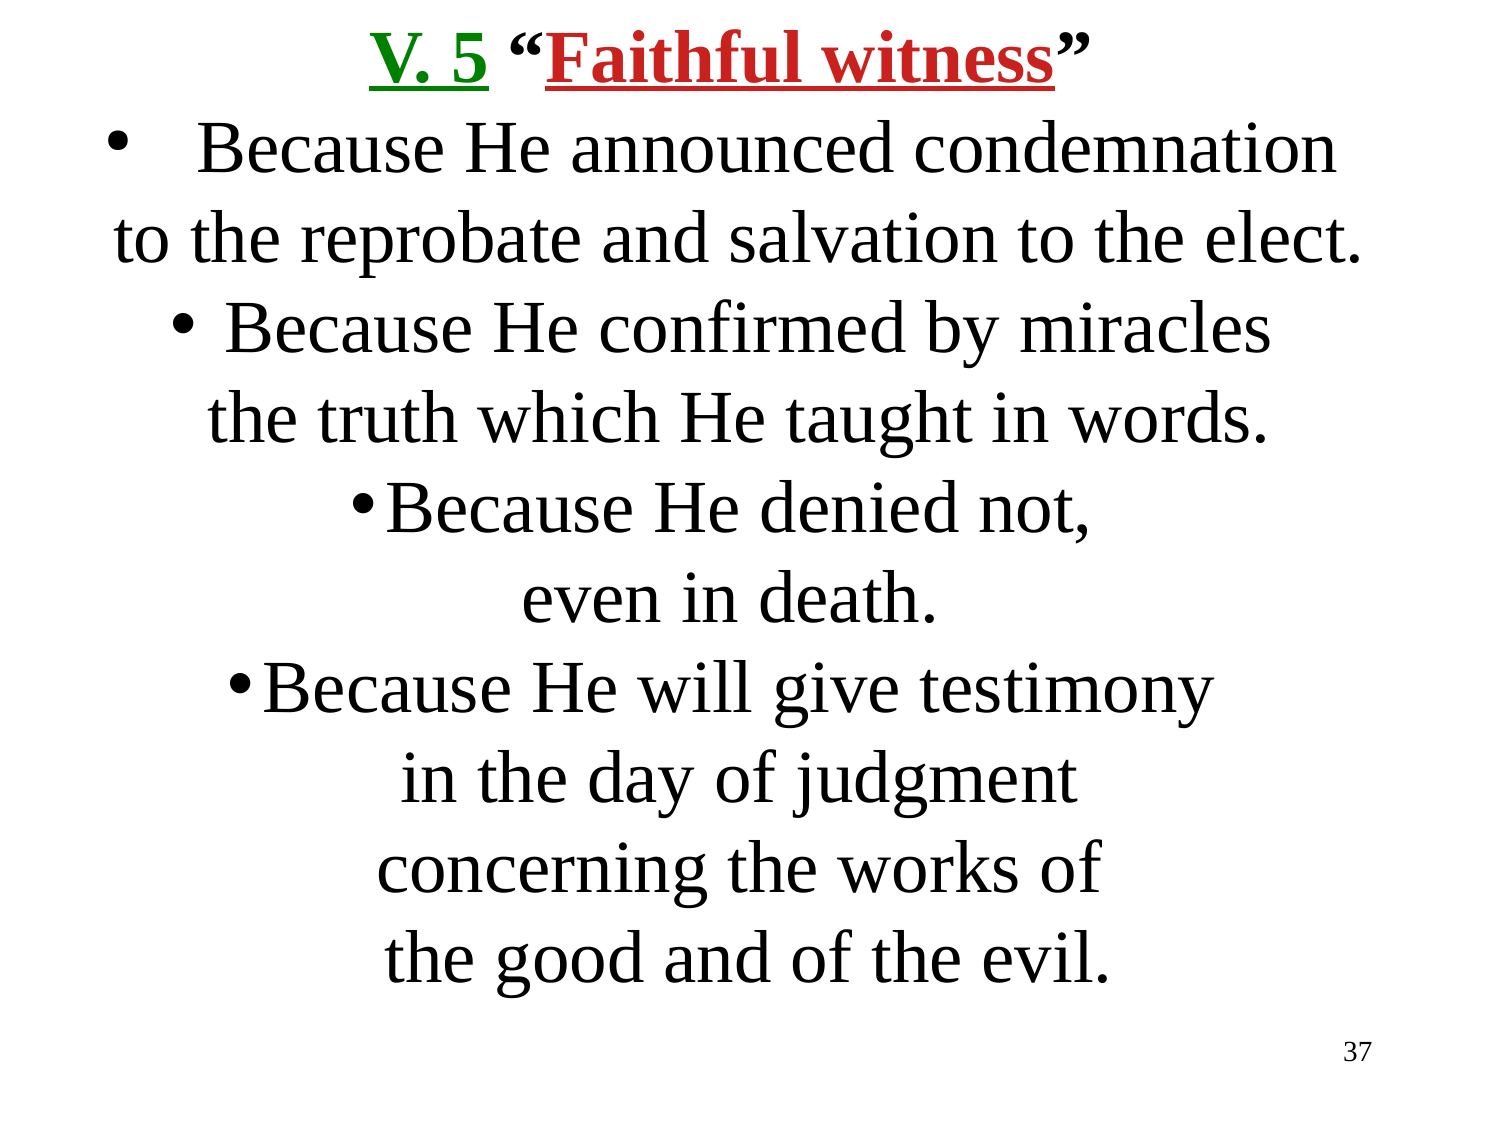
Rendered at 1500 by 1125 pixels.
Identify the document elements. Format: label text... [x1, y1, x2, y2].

text_box V. 5 “Faithful witness” Because He announced condemnation to the reprobate and salvation to the elect. Because He confirmed by miracles the truth which He taught in words. Because He denied not, even in death. Because He will give testimony in the day of judgment concerning the works of the good and of the evil. [0, 0, 1463, 1005]
text_box <number> [1074, 1025, 1388, 1100]
